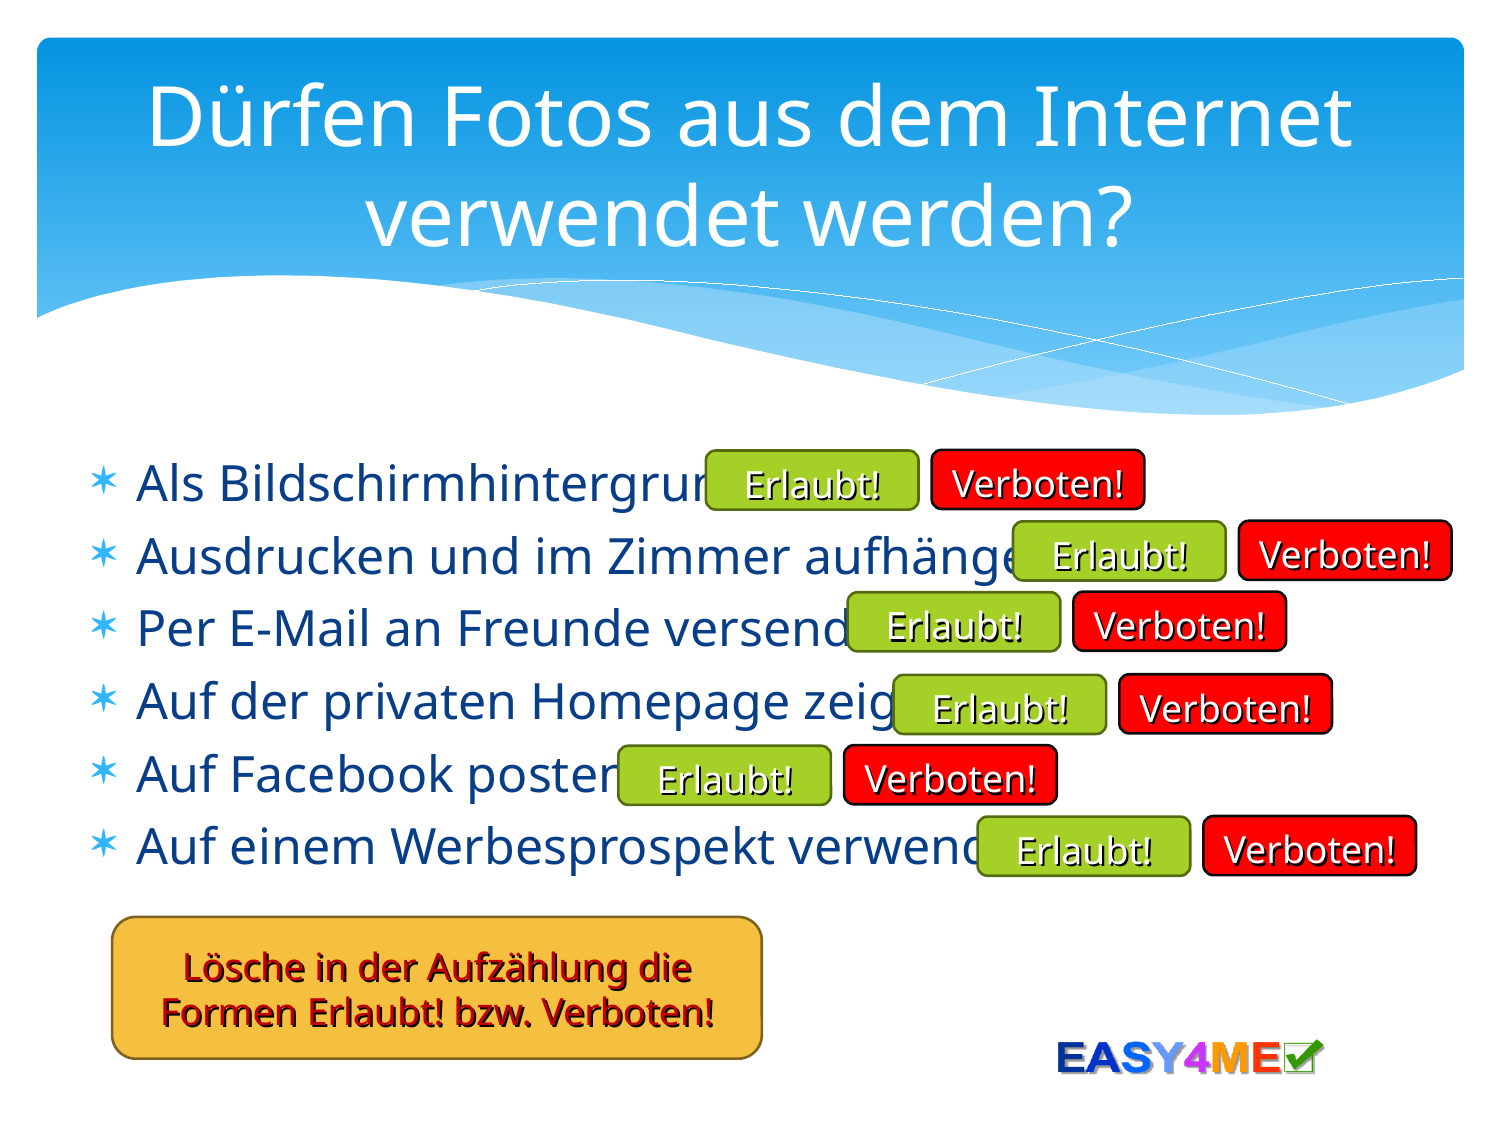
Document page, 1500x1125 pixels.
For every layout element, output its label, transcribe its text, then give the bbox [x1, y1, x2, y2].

text_box Verboten! [1238, 520, 1452, 580]
text_box Erlaubt! [1013, 521, 1226, 581]
text_box Erlaubt! [705, 450, 919, 510]
text_box Verboten! [844, 745, 1057, 805]
text_box Verboten! [1203, 816, 1417, 876]
title Dürfen Fotos aus dem Internet verwendet werden? [75, 55, 1426, 262]
text_box Lösche in der Aufzählung die Formen Erlaubt! bzw. Verboten! [112, 916, 762, 1059]
text_box Verboten! [931, 449, 1145, 509]
text_box Erlaubt! [847, 592, 1061, 652]
picture [1049, 1033, 1334, 1079]
text_box Verboten! [1119, 674, 1332, 734]
text_box Erlaubt! [618, 745, 831, 805]
list Als Bildschirmhintergrund Ausdrucken und im Zimmer aufhängen Per E-Mail an Freunde versenden Auf der privaten Homepage zeigen Auf Facebook posten Auf einem Werbesprospekt verwenden [76, 444, 1293, 1011]
text_box Verboten! [1073, 591, 1287, 651]
text_box Erlaubt! [977, 816, 1191, 876]
text_box Erlaubt! [893, 674, 1107, 734]
